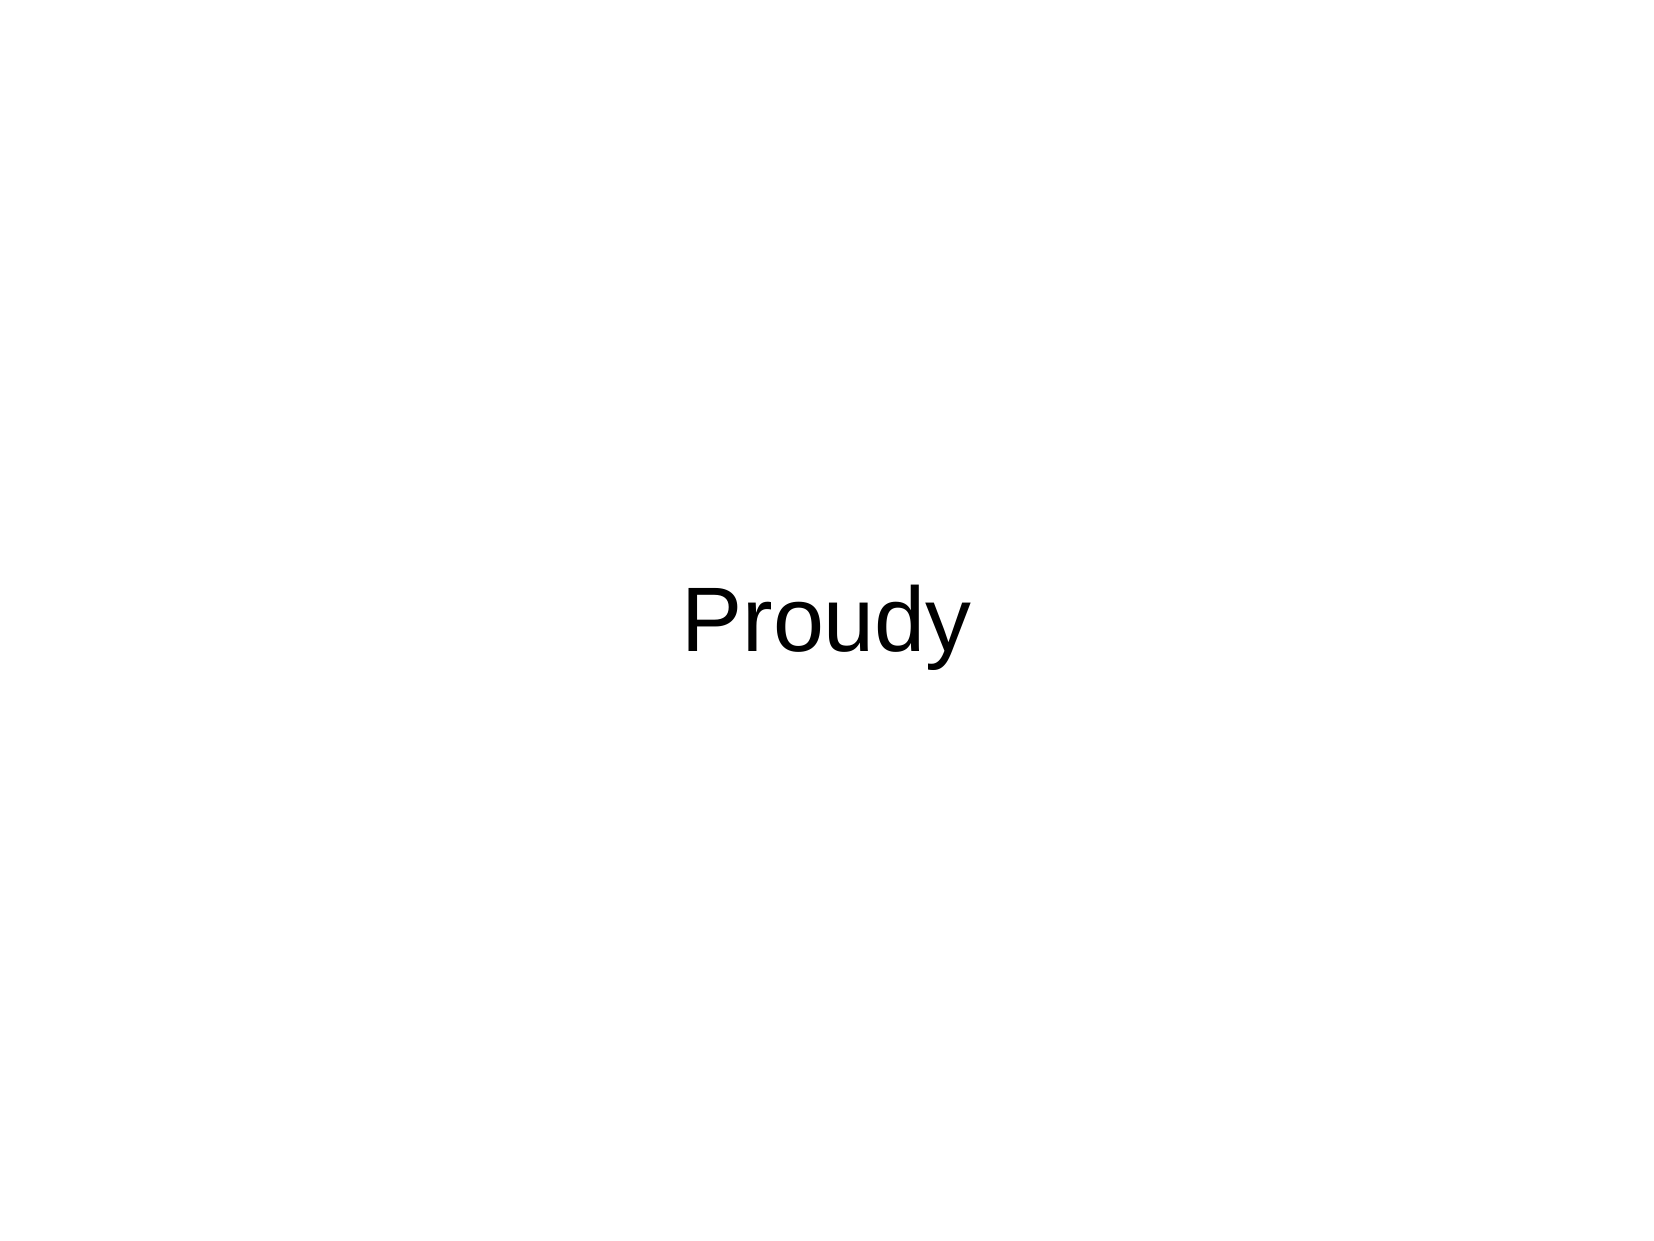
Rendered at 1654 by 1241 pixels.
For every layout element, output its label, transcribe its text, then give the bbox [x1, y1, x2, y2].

title Proudy [82, 516, 1571, 724]
